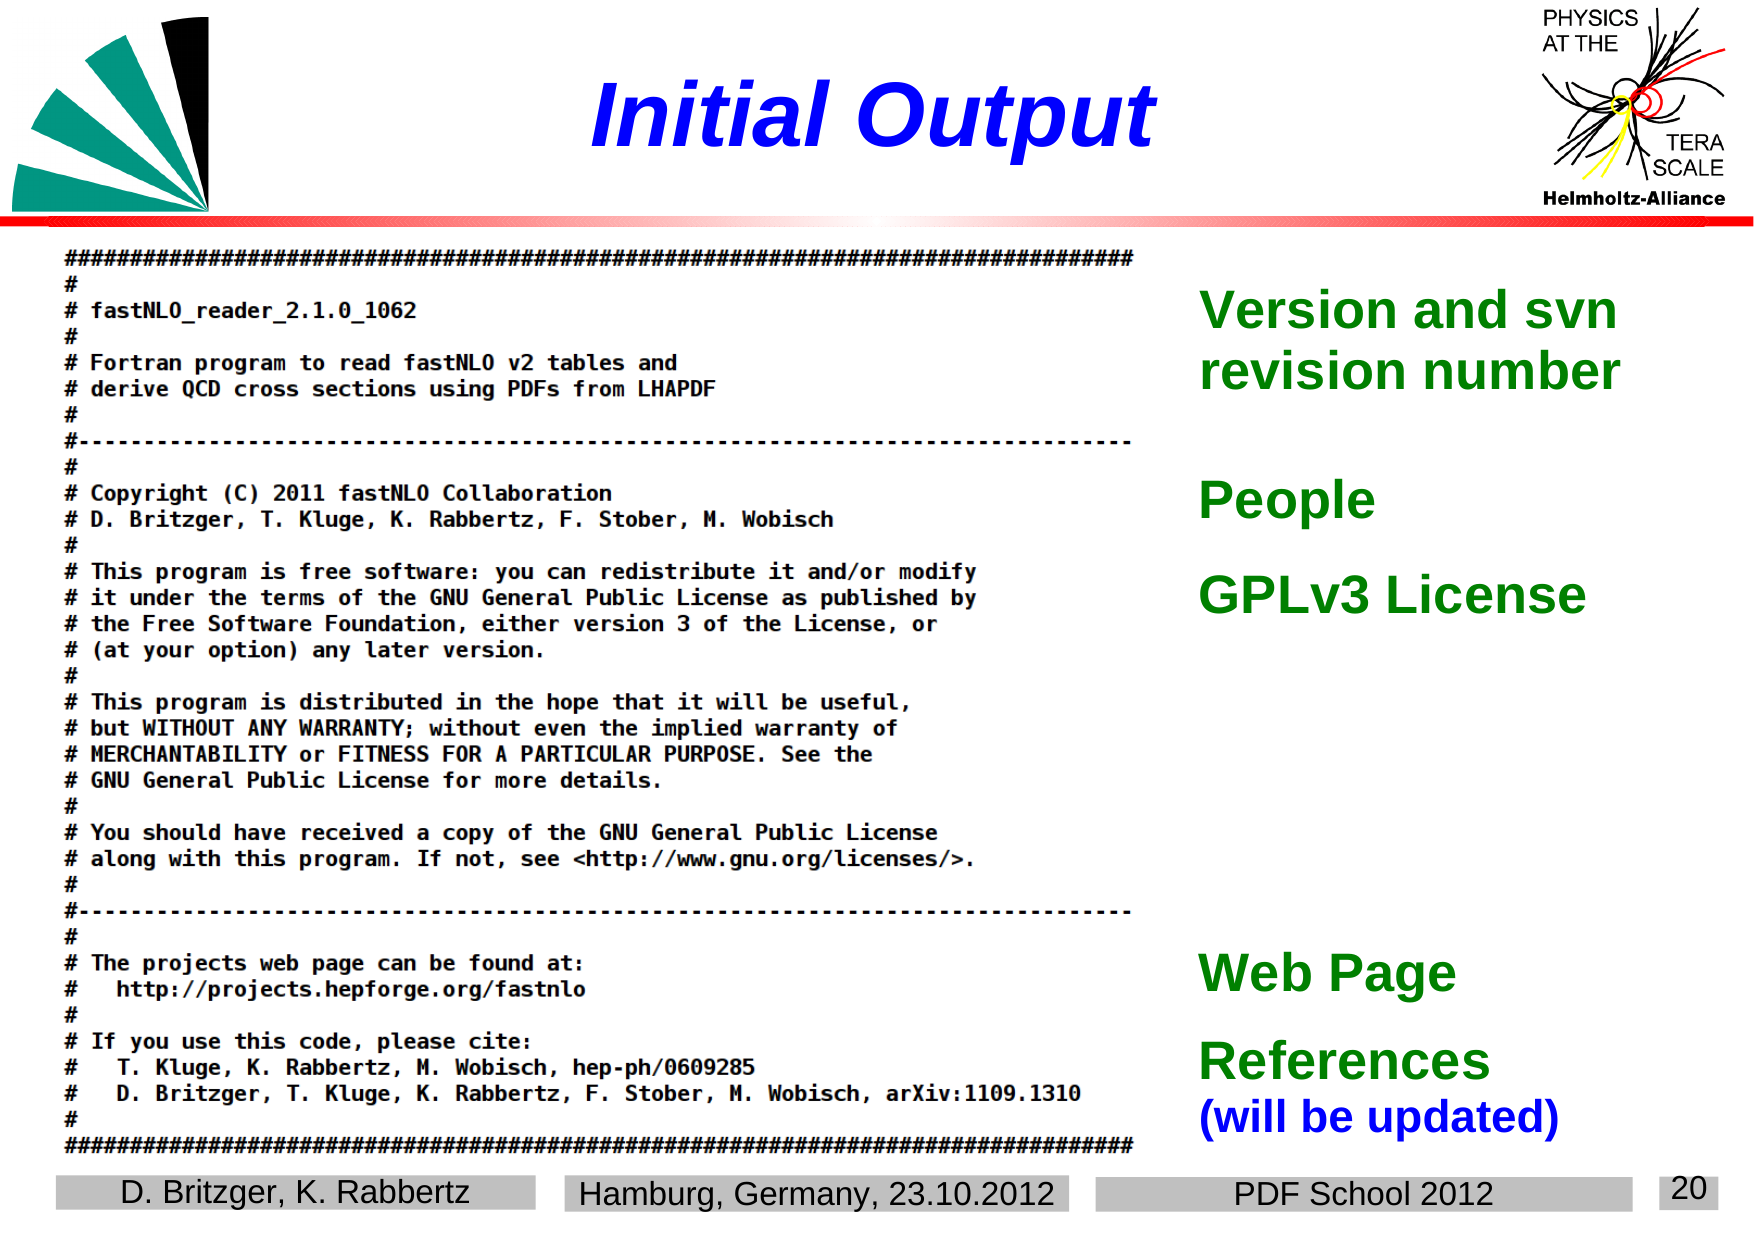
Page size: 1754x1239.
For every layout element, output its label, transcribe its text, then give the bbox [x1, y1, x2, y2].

text_box Version and svn revision number [1187, 273, 1635, 407]
text_box Web Page [1186, 936, 1612, 1009]
title Initial Output [220, 22, 1525, 207]
picture [12, 17, 209, 214]
text_box GPLv3 License [1186, 558, 1612, 631]
text_box References (will be updated) [1186, 1024, 1612, 1149]
picture [1524, 0, 1742, 216]
picture [58, 242, 1141, 1163]
text_box People [1186, 463, 1612, 537]
